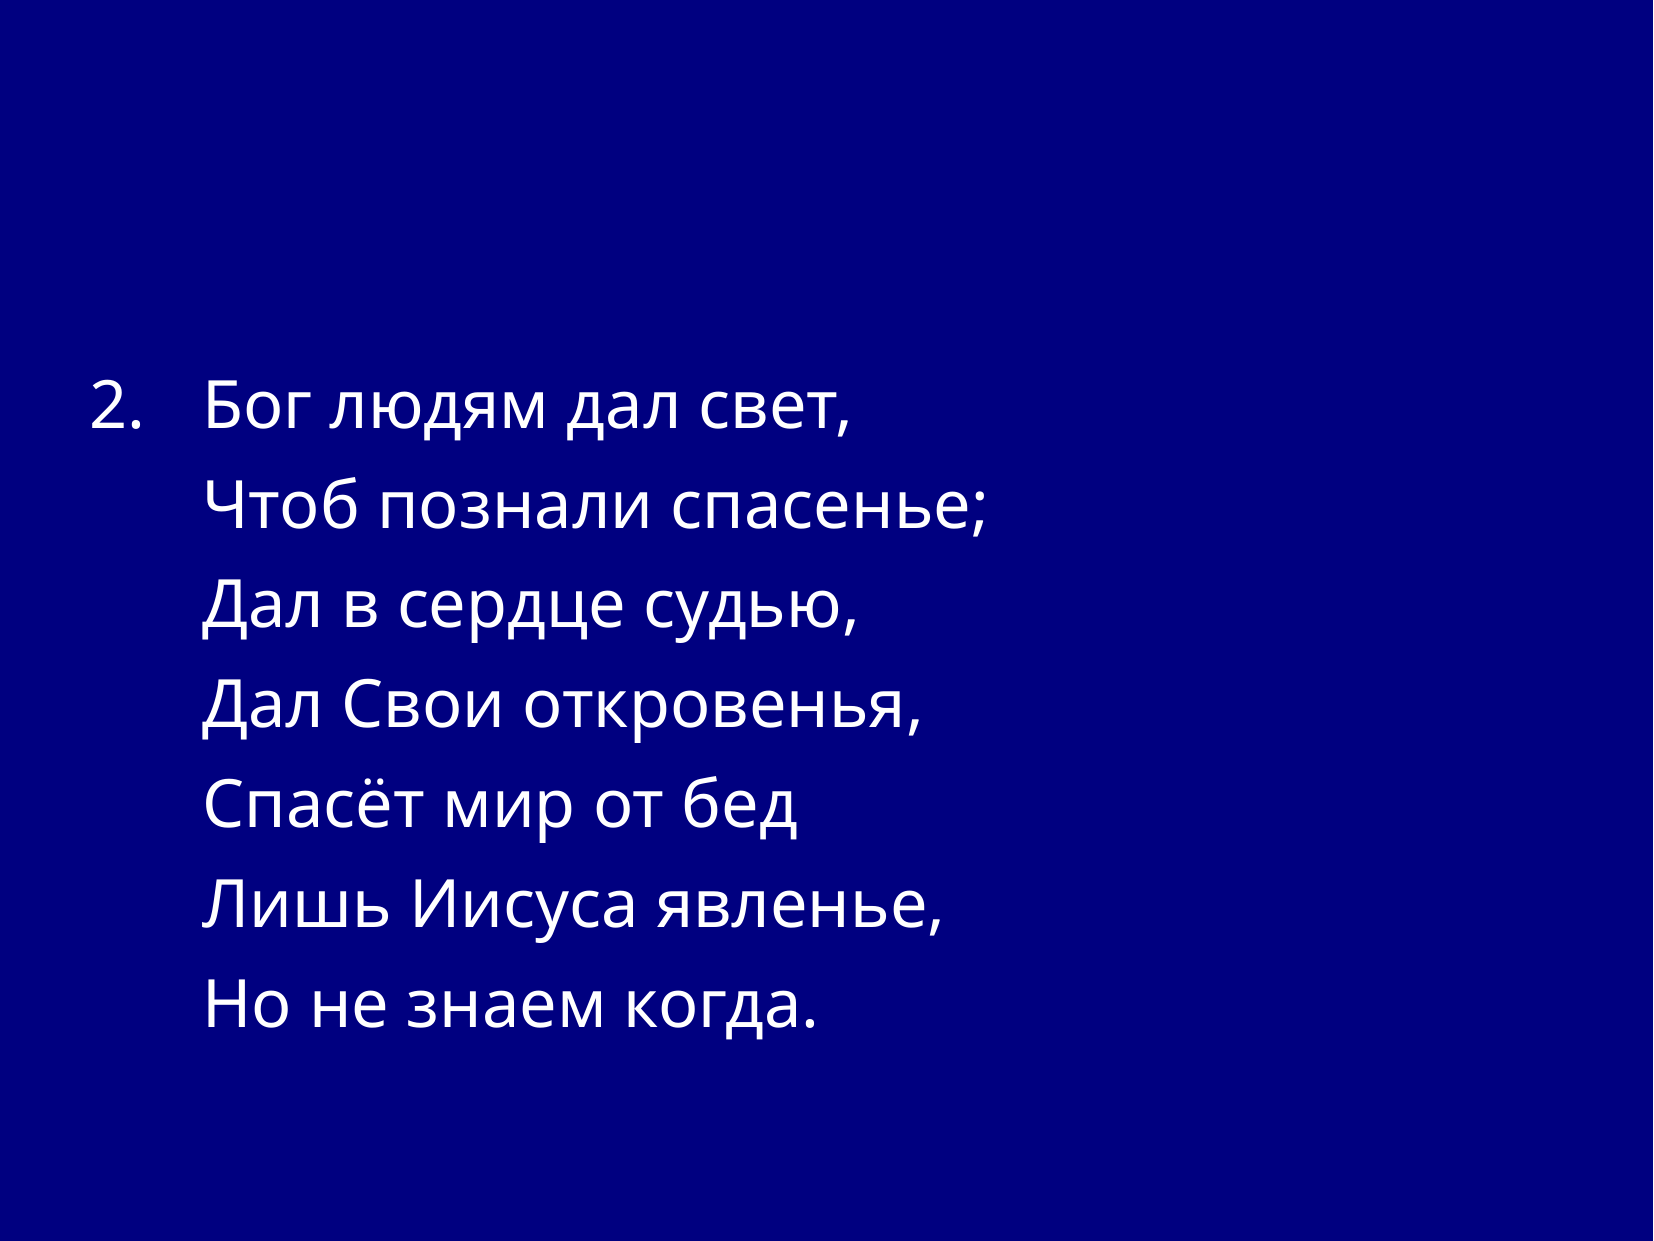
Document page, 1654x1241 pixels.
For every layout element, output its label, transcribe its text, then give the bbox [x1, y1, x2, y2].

text_box 2. Бог людям дал свет, Чтоб познали спасенье; Дал в сердце судью, Дал Свои откровенья, Спасёт мир от бед Лишь Иисуса явленье, Но не знаем когда. [75, 150, 1576, 1163]
